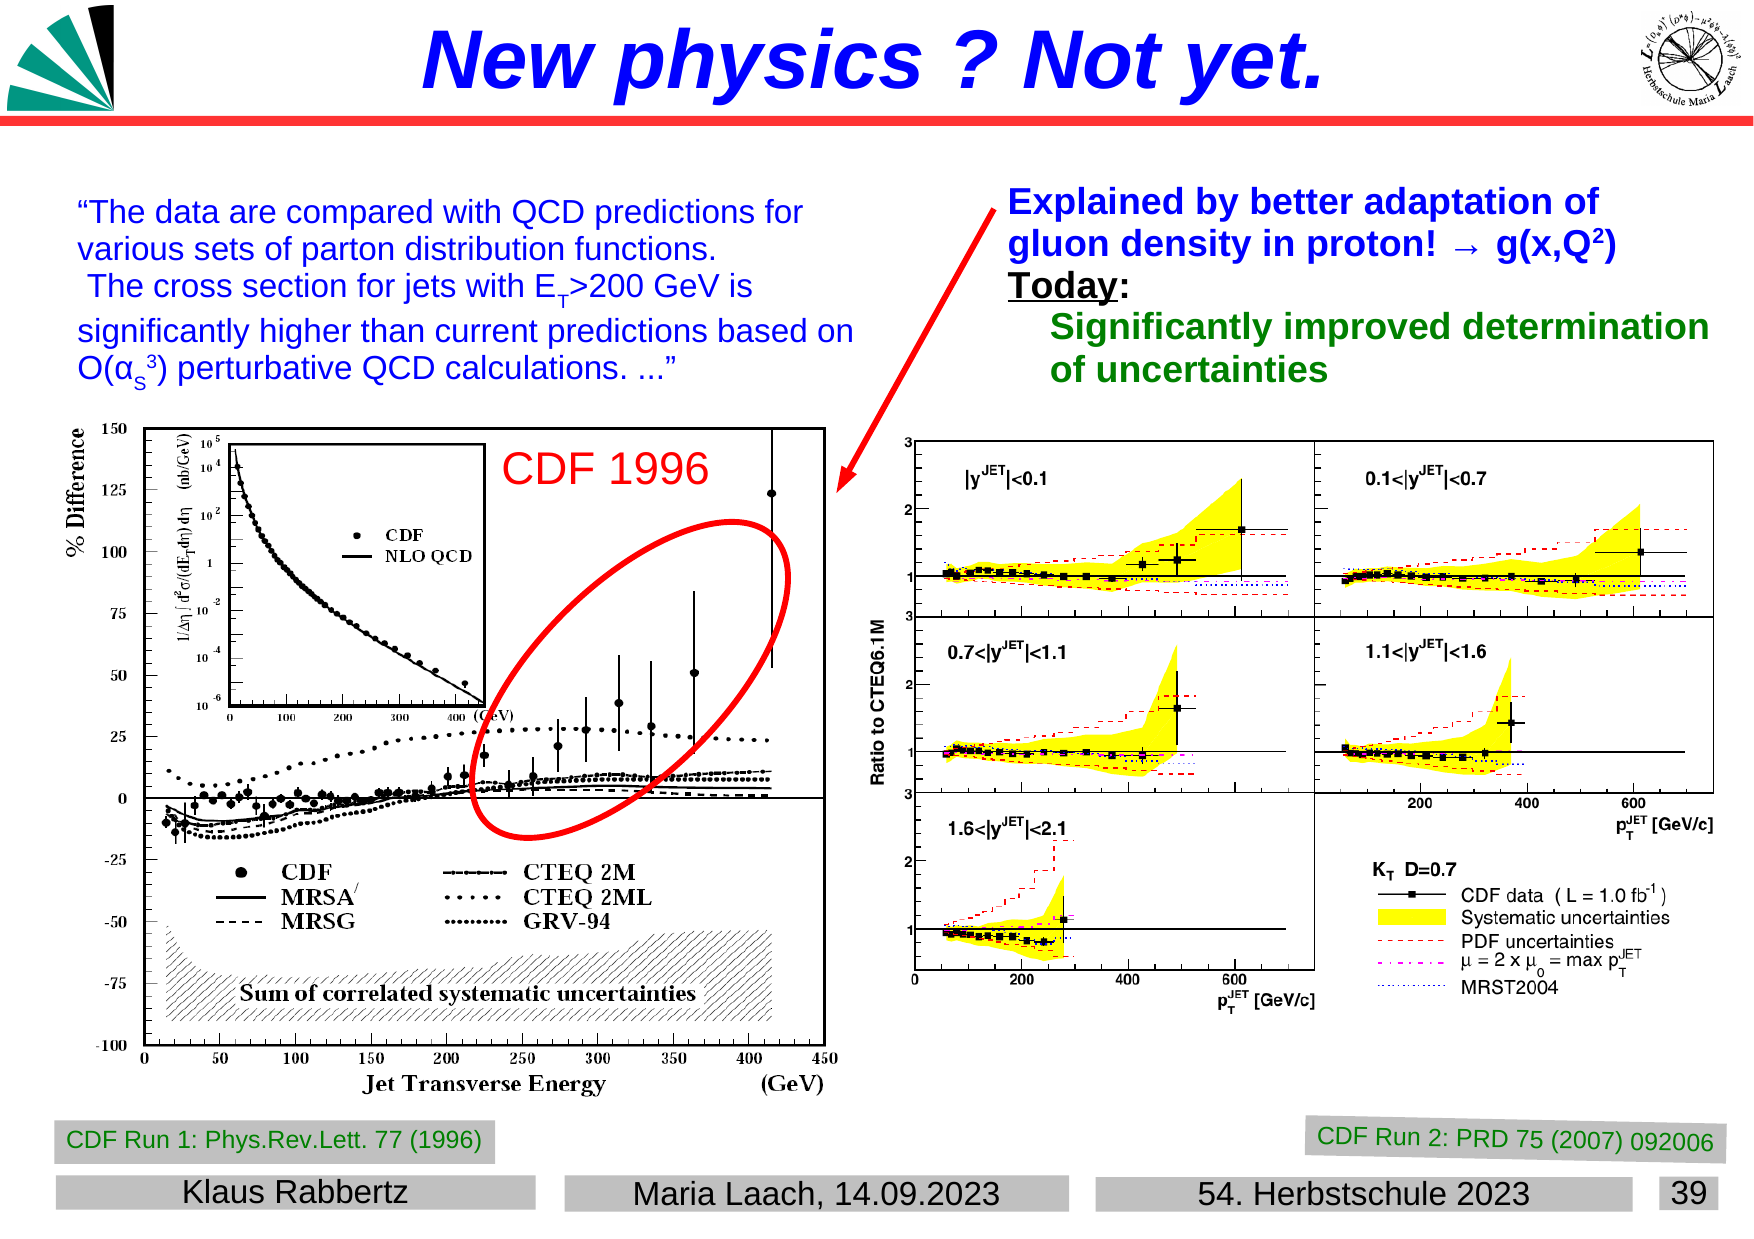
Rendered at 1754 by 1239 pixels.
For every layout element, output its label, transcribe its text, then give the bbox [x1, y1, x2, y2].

picture [59, 414, 844, 1103]
text_box “The data are compared with QCD predictions for various sets of parton distribution functions. The cross section for jets with ET>200 GeV is significantly higher than current predictions based on O(αS3) perturbative QCD calculations. ...” [65, 187, 868, 403]
picture [861, 426, 1729, 1025]
text_box CDF Run 2: PRD 75 (2007) 092006 [1304, 1115, 1727, 1164]
picture [861, 426, 869, 440]
text_box Explained by better adaptation of gluon density in proton! → g(x,Q2) Today: Significantly improved determination of uncertainties [995, 174, 1733, 438]
picture [7, 5, 114, 112]
text_box CDF Run 1: Phys.Rev.Lett. 77 (1996) [54, 1120, 496, 1164]
title New physics ? Not yet. [120, 8, 1629, 112]
text_box CDF 1996 [489, 436, 723, 501]
picture [1641, 11, 1741, 106]
